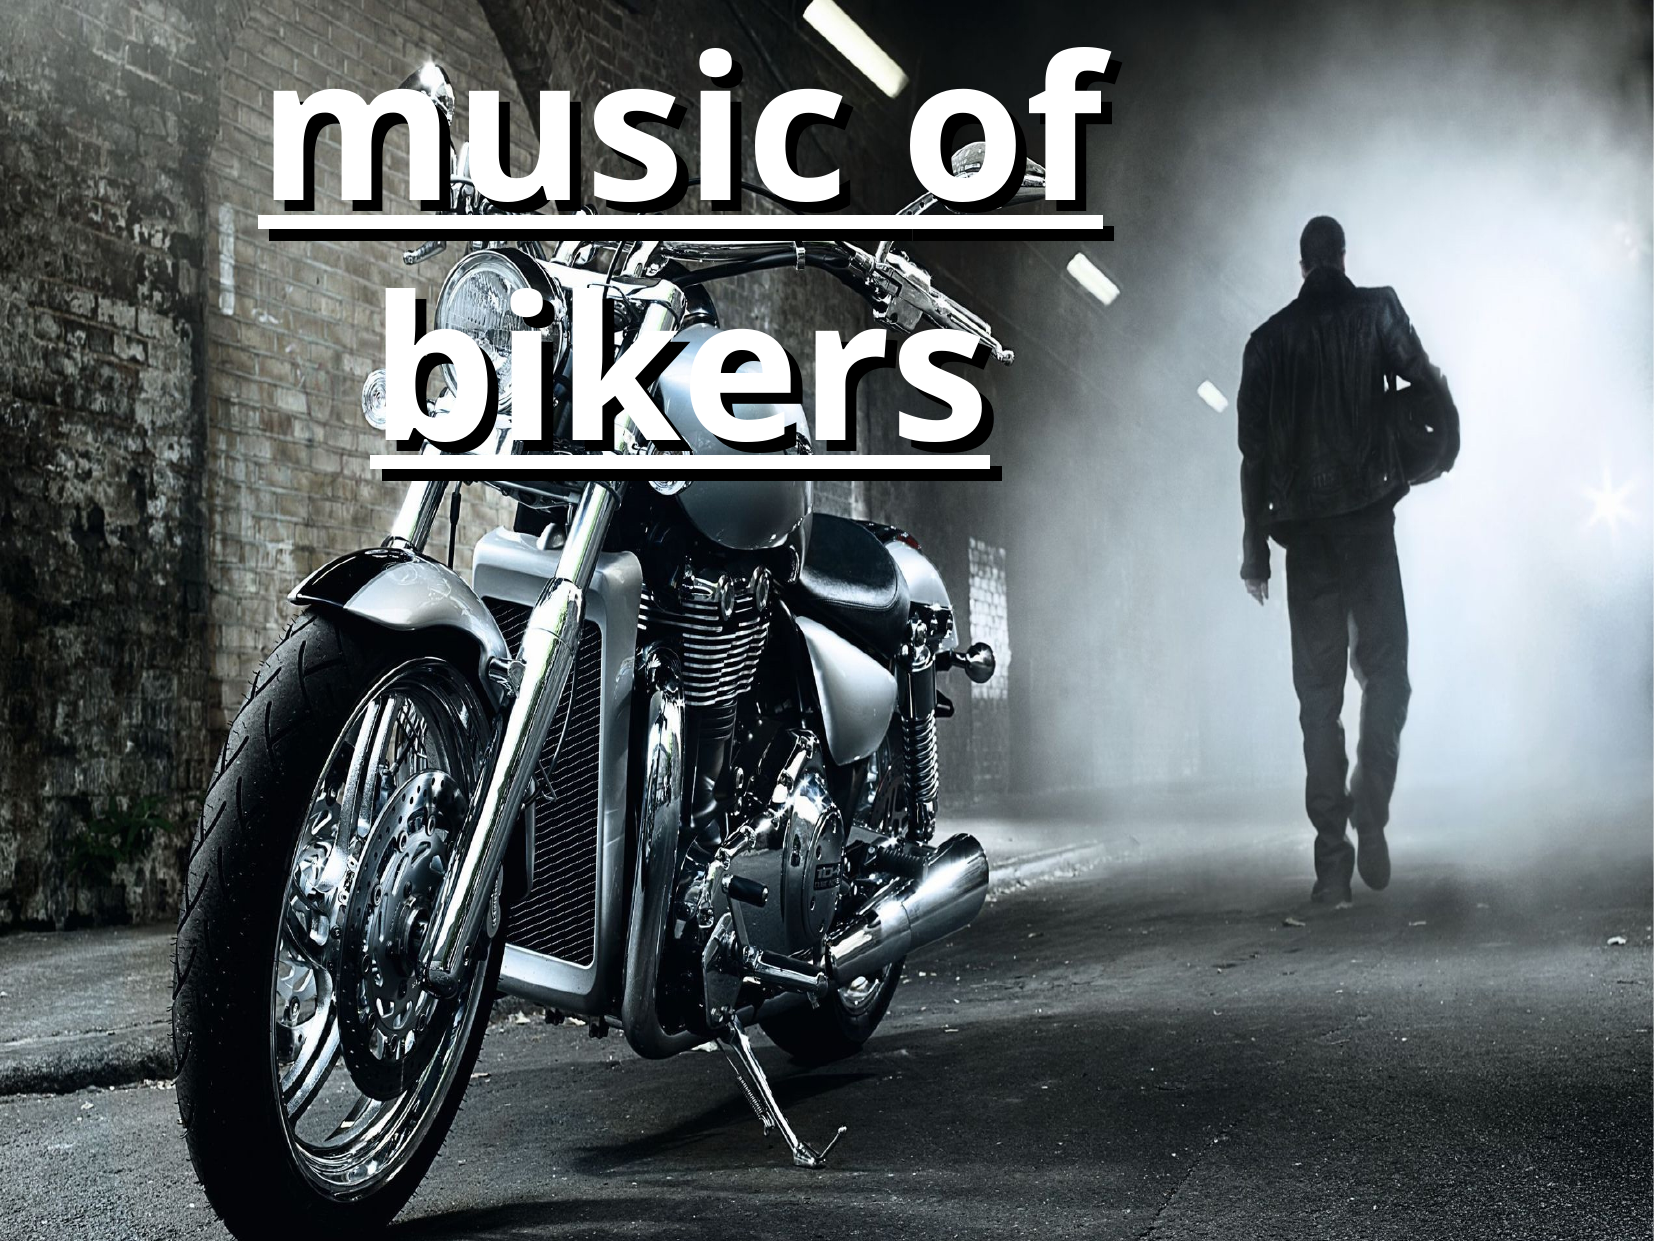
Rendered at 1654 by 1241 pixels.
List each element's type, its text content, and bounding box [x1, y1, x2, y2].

title music of bikers [0, 0, 1425, 217]
picture [0, 0, 1654, 1241]
